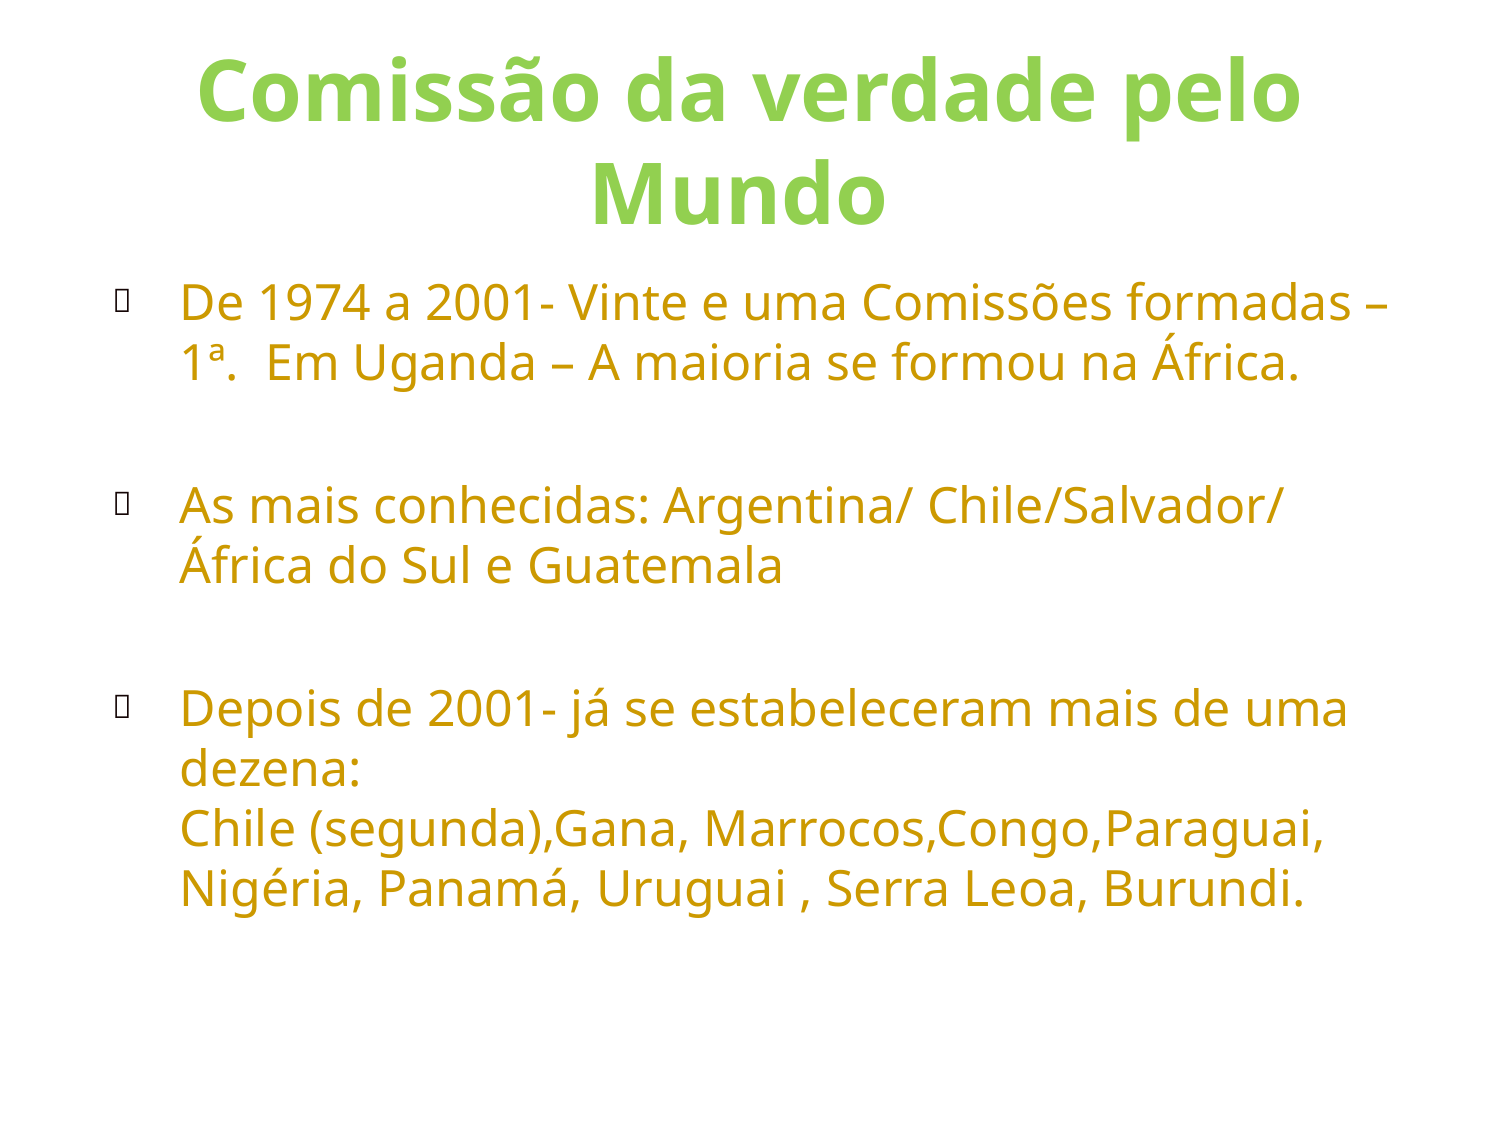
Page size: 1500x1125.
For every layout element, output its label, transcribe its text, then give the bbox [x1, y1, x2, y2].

title Comissão da verdade pelo Mundo [75, 45, 1425, 233]
list De 1974 a 2001- Vinte e uma Comissões formadas – 1ª. Em Uganda – A maioria se formou na África. As mais conhecidas: Argentina/ Chile/Salvador/ África do Sul e Guatemala Depois de 2001- já se estabeleceram mais de uma dezena: Chile (segunda),Gana, Marrocos,Congo,Paraguai, Nigéria, Panamá, Uruguai , Serra Leoa, Burundi. [75, 262, 1425, 1035]
